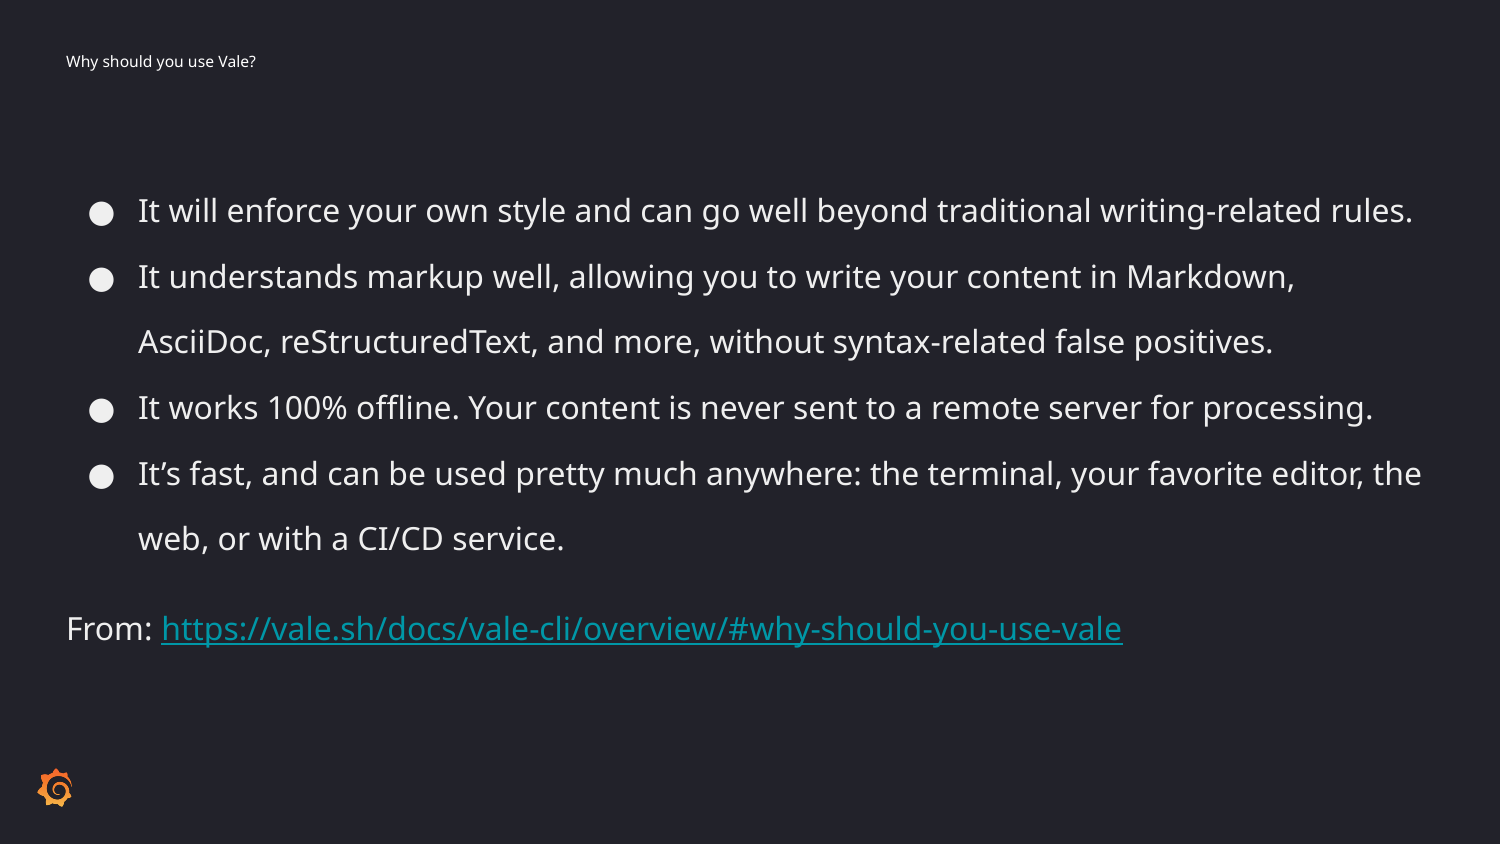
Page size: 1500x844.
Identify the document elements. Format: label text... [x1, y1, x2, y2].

list It will enforce your own style and can go well beyond traditional writing-related rules. It understands markup well, allowing you to write your content in Markdown, AsciiDoc, reStructuredText, and more, without syntax-related false positives. It works 100% offline. Your content is never sent to a remote server for processing. It’s fast, and can be used pretty much anywhere: the terminal, your favorite editor, the web, or with a CI/CD service. From: https://vale.sh/docs/vale-cli/overview/#why-should-you-use-vale [51, 151, 1449, 712]
picture [37, 768, 72, 807]
title Why should you use Vale? [51, 35, 1449, 130]
